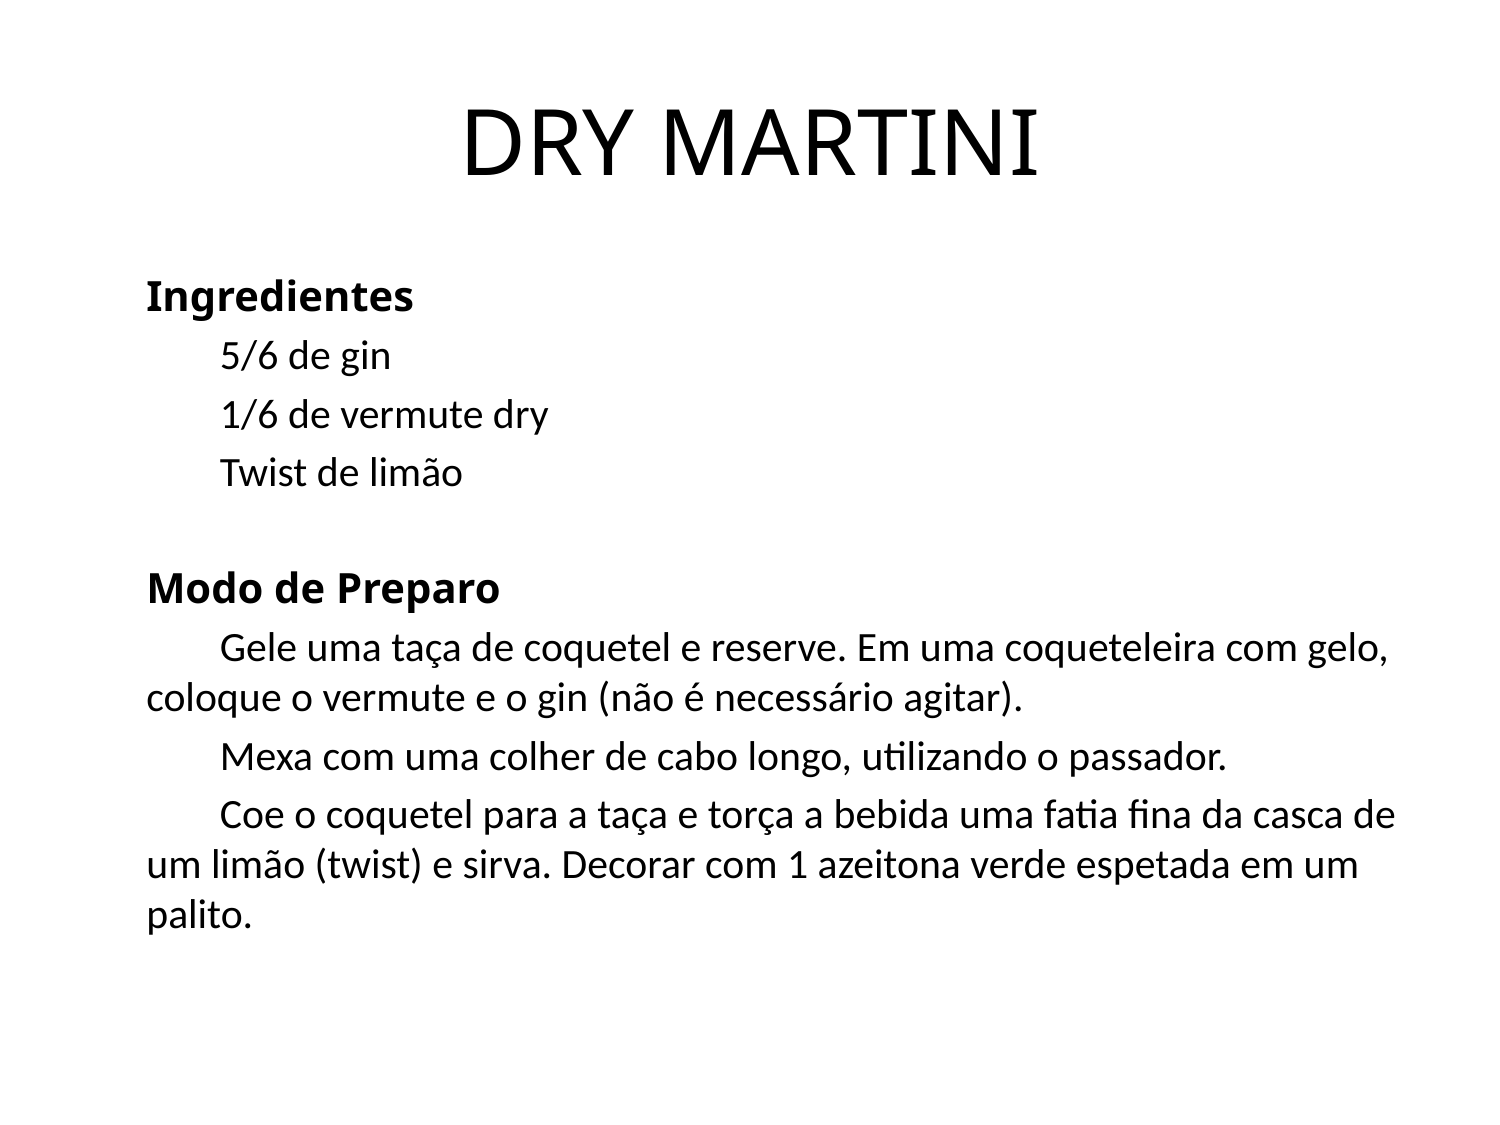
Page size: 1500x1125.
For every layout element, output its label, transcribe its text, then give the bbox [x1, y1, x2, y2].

title DRY MARTINI [75, 45, 1425, 233]
list Ingredientes 5/6 de gin 1/6 de vermute dry Twist de limão Modo de Preparo Gele uma taça de coquetel e reserve. Em uma coqueteleira com gelo, coloque o vermute e o gin (não é necessário agitar). Mexa com uma colher de cabo longo, utilizando o passador. Coe o coquetel para a taça e torça a bebida uma fatia fina da casca de um limão (twist) e sirva. Decorar com 1 azeitona verde espetada em um palito. [75, 262, 1425, 1005]
